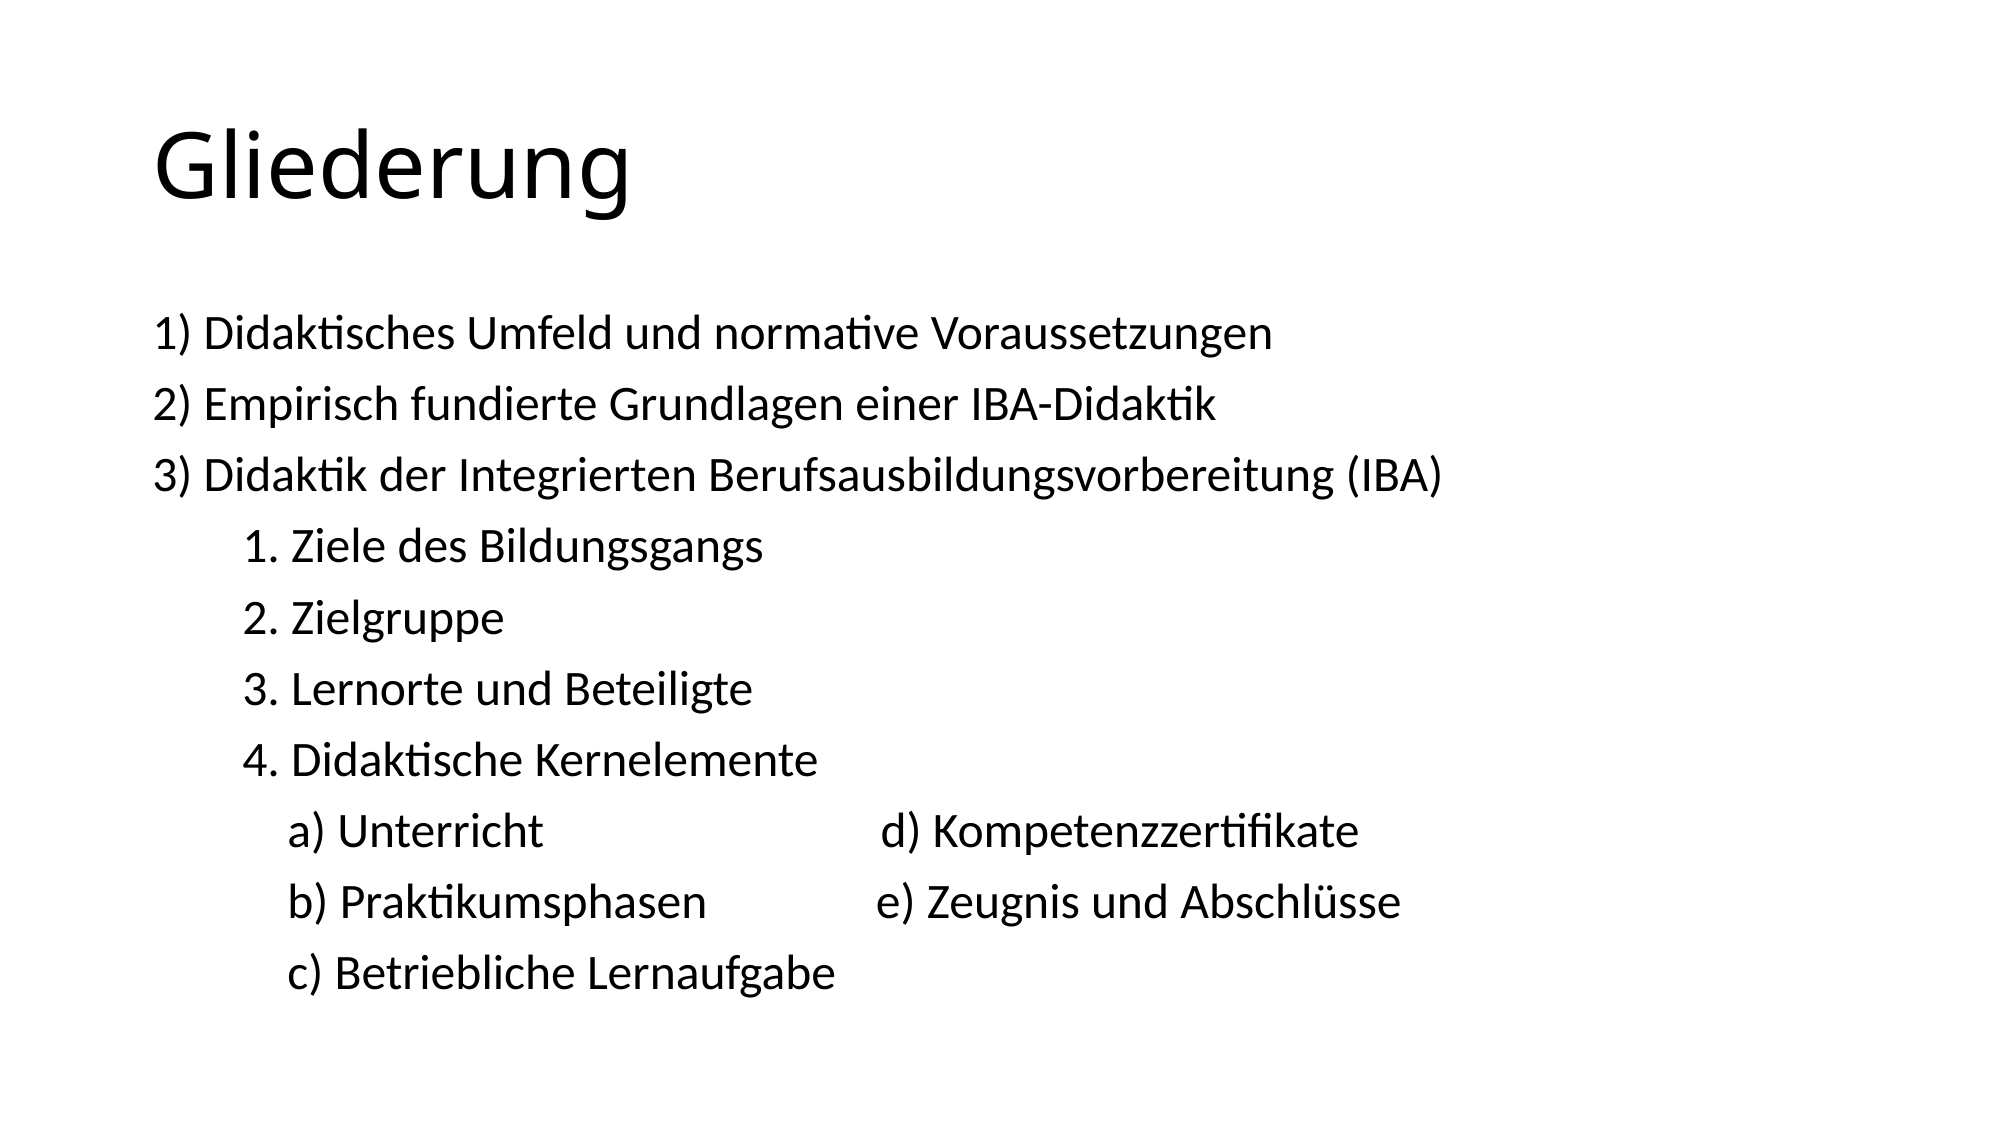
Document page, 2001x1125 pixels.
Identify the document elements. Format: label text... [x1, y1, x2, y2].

list 1) Didaktisches Umfeld und normative Voraussetzungen 2) Empirisch fundierte Grundlagen einer IBA-Didaktik 3) Didaktik der Integrierten Berufsausbildungsvorbereitung (IBA) 1. Ziele des Bildungsgangs 2. Zielgruppe 3. Lernorte und Beteiligte 4. Didaktische Kernelemente a) Unterricht d) Kompetenzzertifikate b) Praktikumsphasen e) Zeugnis und Abschlüsse c) Betriebliche Lernaufgabe [137, 299, 1863, 1014]
title Gliederung [137, 59, 1863, 278]
